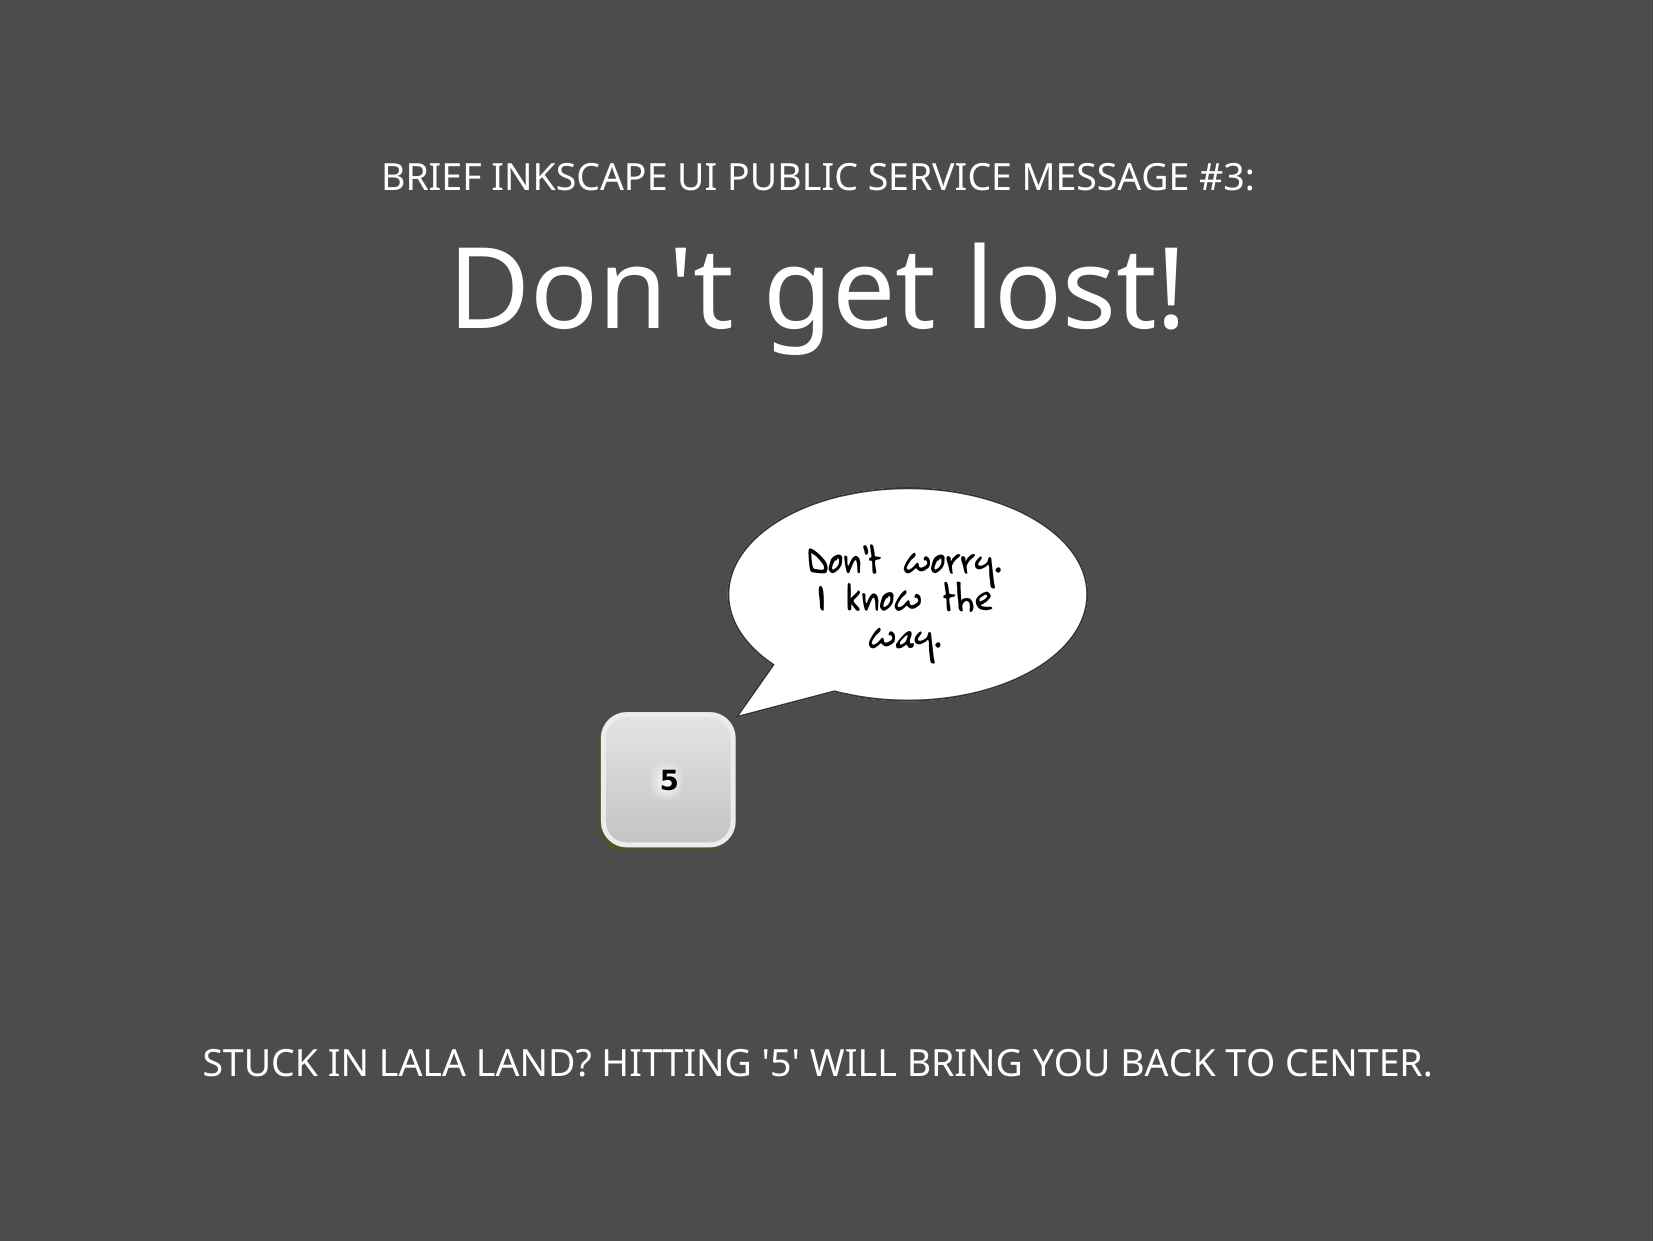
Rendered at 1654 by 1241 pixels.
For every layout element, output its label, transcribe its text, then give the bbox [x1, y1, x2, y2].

picture [599, 487, 1088, 850]
title BRIEF INKSCAPE UI PUBLIC SERVICE MESSAGE #3: [112, 134, 1524, 226]
title Don't get lost! [112, 226, 1524, 401]
title STUCK IN LALA LAND? HITTING '5' WILL BRING YOU BACK TO CENTER. [112, 1020, 1524, 1111]
